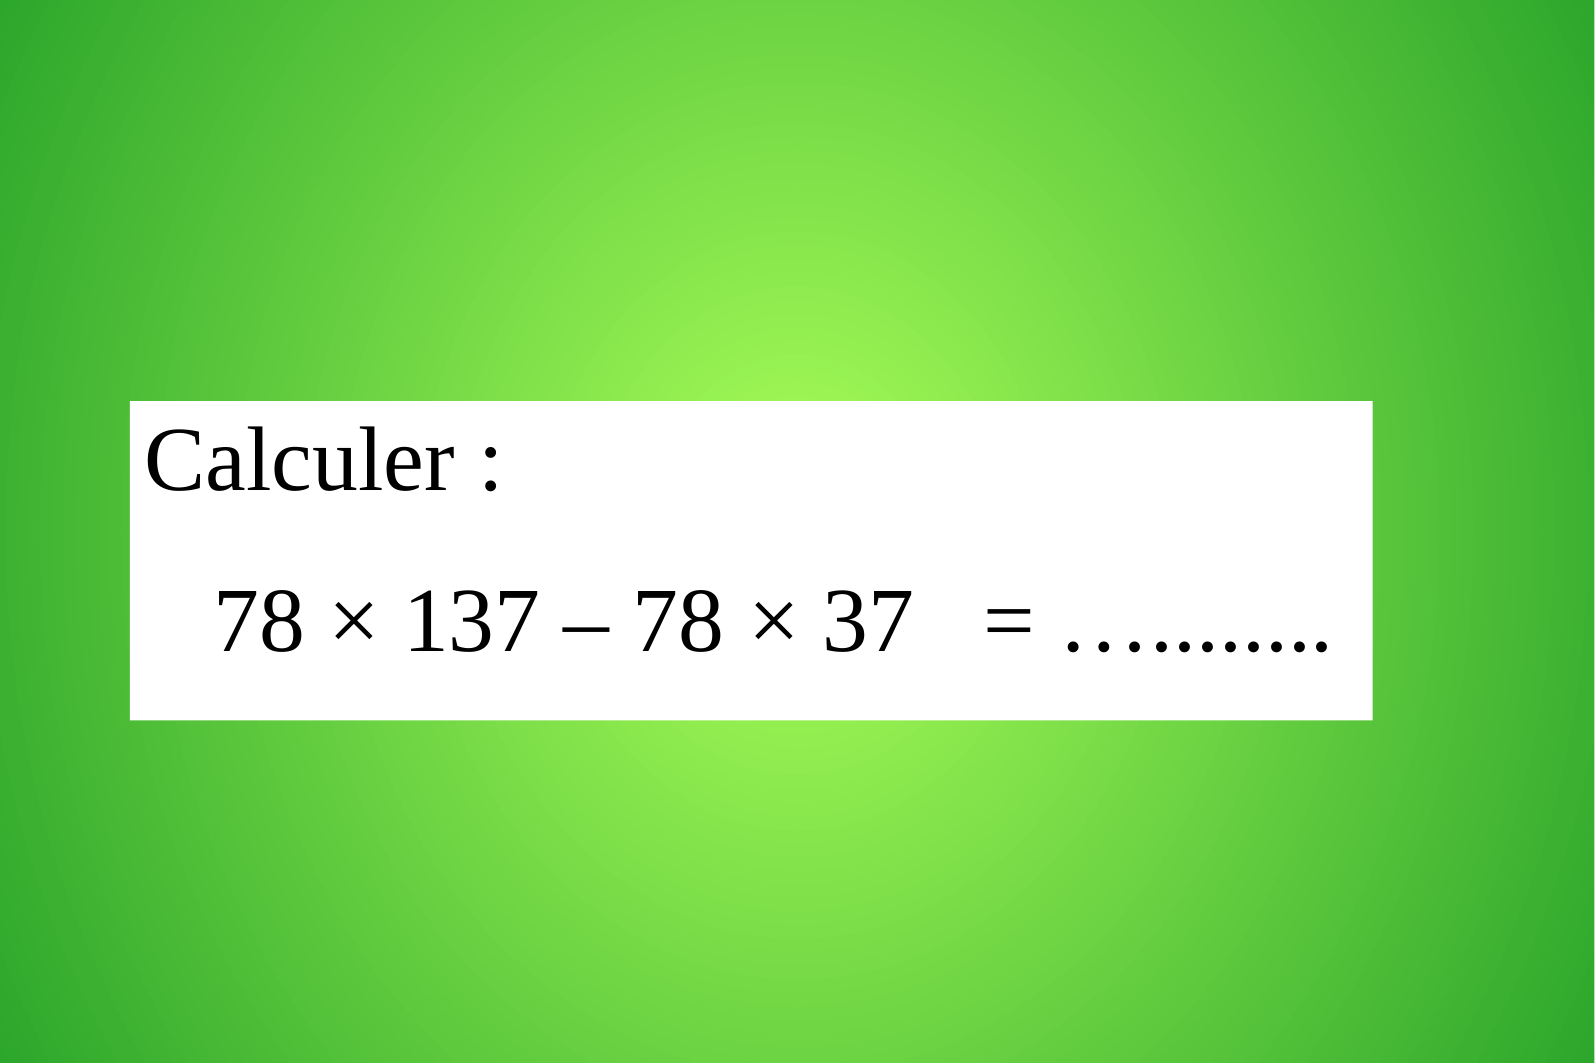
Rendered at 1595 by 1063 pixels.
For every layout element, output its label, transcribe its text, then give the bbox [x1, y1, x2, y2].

text_box Calculer : 78 × 137 – 78 × 37 = …........ [129, 401, 1373, 721]
picture [0, 0, 1595, 1063]
